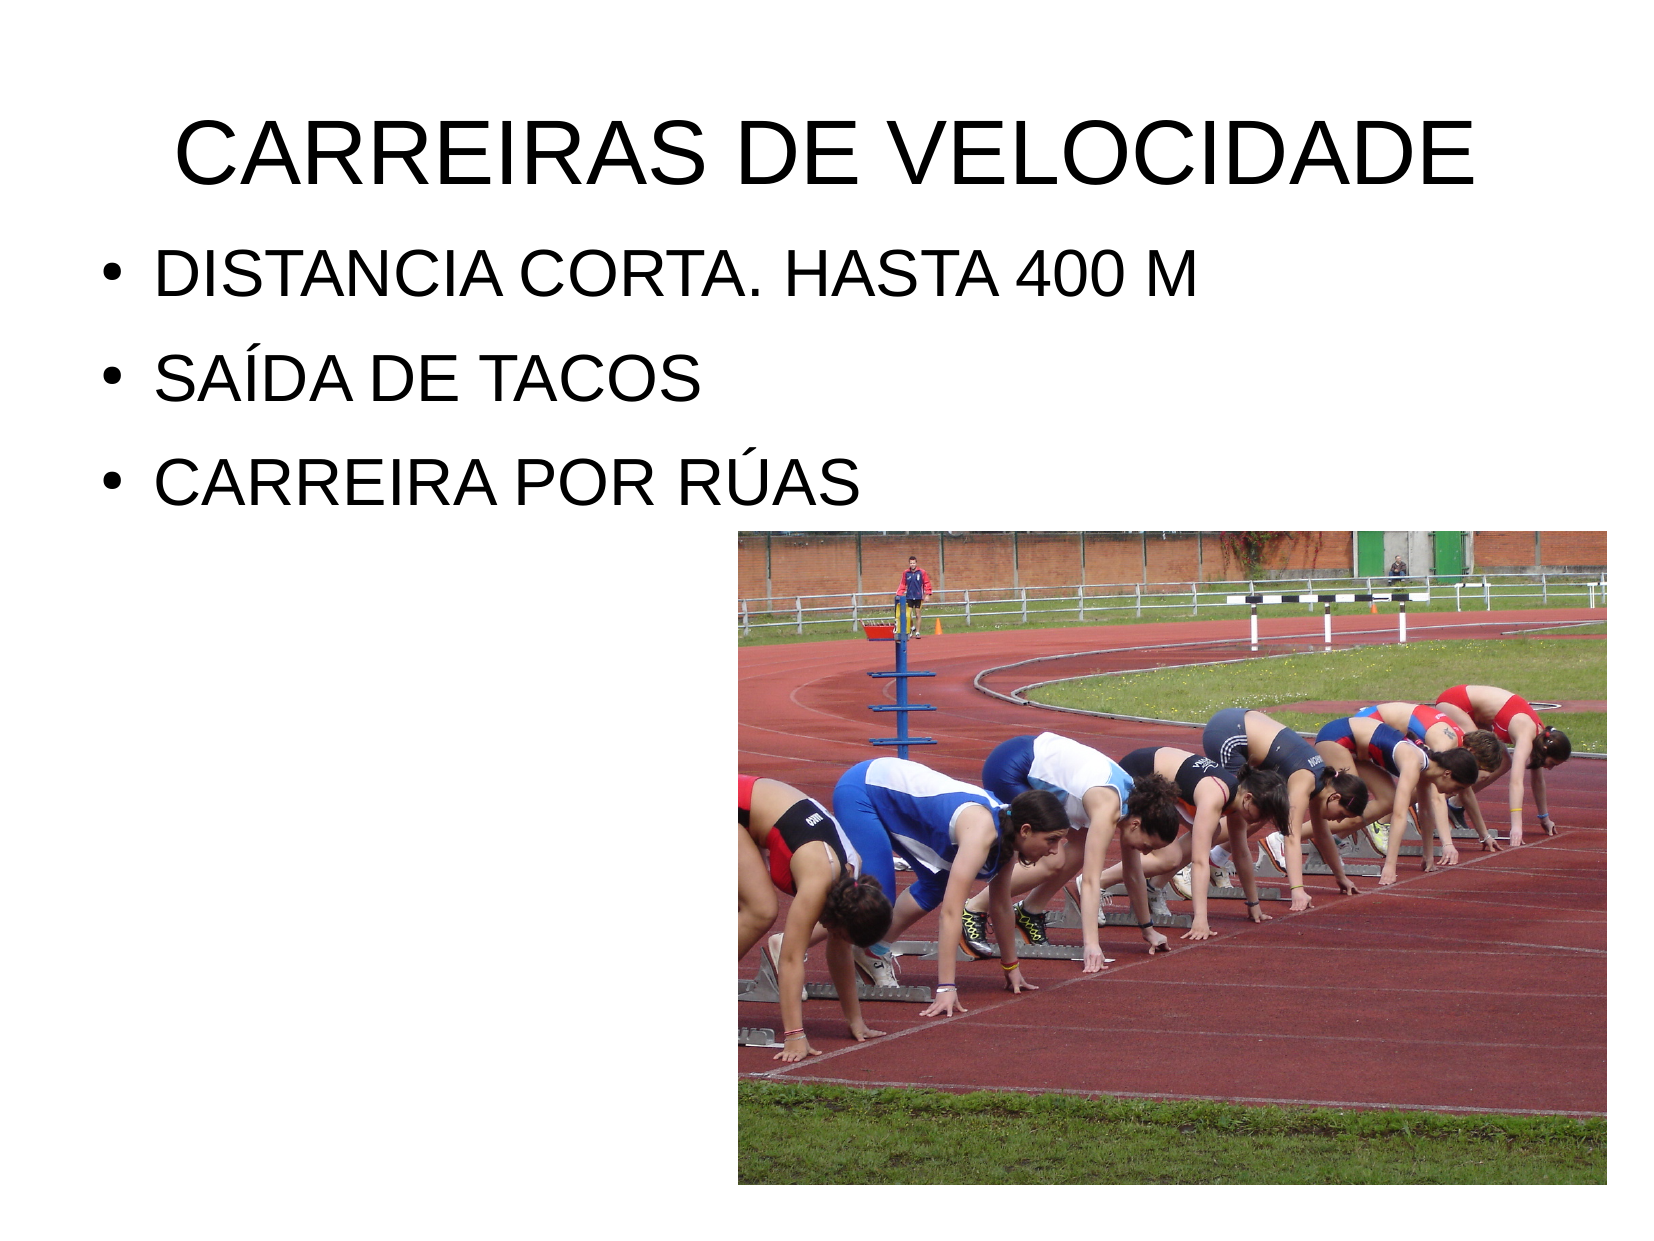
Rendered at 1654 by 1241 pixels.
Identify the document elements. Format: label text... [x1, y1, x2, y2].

list DISTANCIA CORTA. HASTA 400 M SAÍDA DE TACOS CARREIRA POR RÚAS [82, 236, 1595, 1109]
title CARREIRAS DE VELOCIDADE [82, 49, 1571, 236]
picture [738, 531, 1607, 1185]
